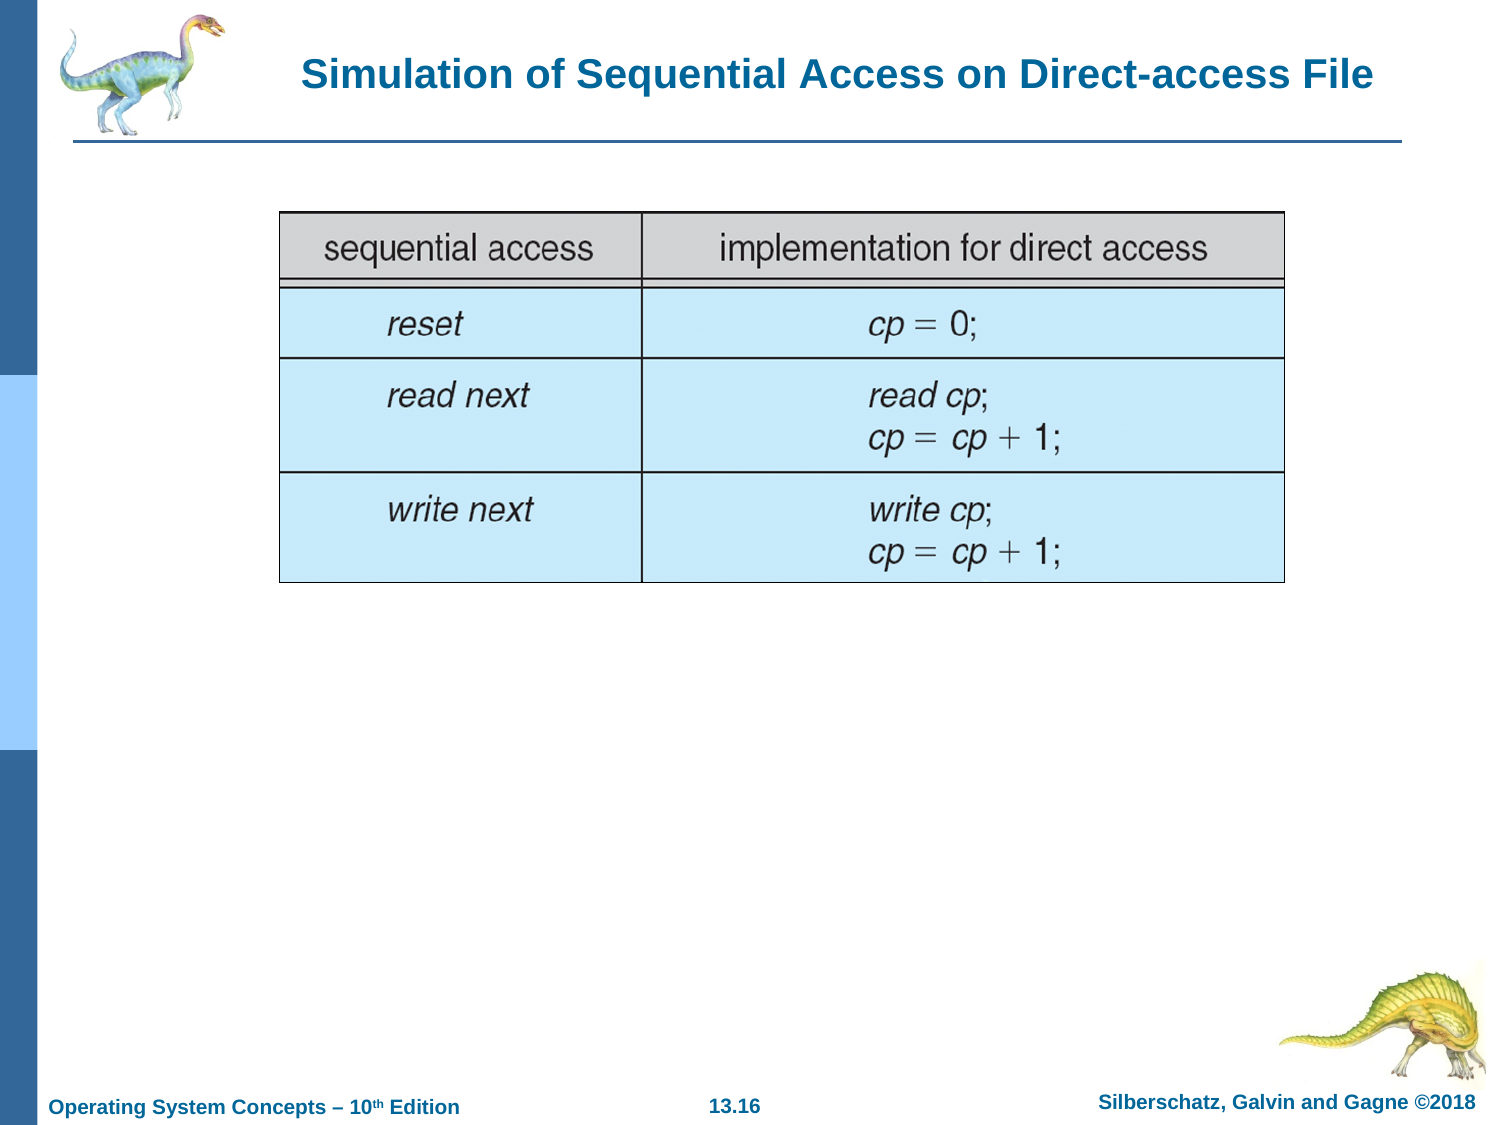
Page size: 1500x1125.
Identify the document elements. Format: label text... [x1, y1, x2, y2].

picture [1275, 959, 1486, 1090]
picture [1415, 1094, 1423, 1099]
title Simulation of Sequential Access on Direct-access File [156, 32, 1500, 105]
picture [279, 211, 1285, 583]
picture [46, 0, 243, 149]
